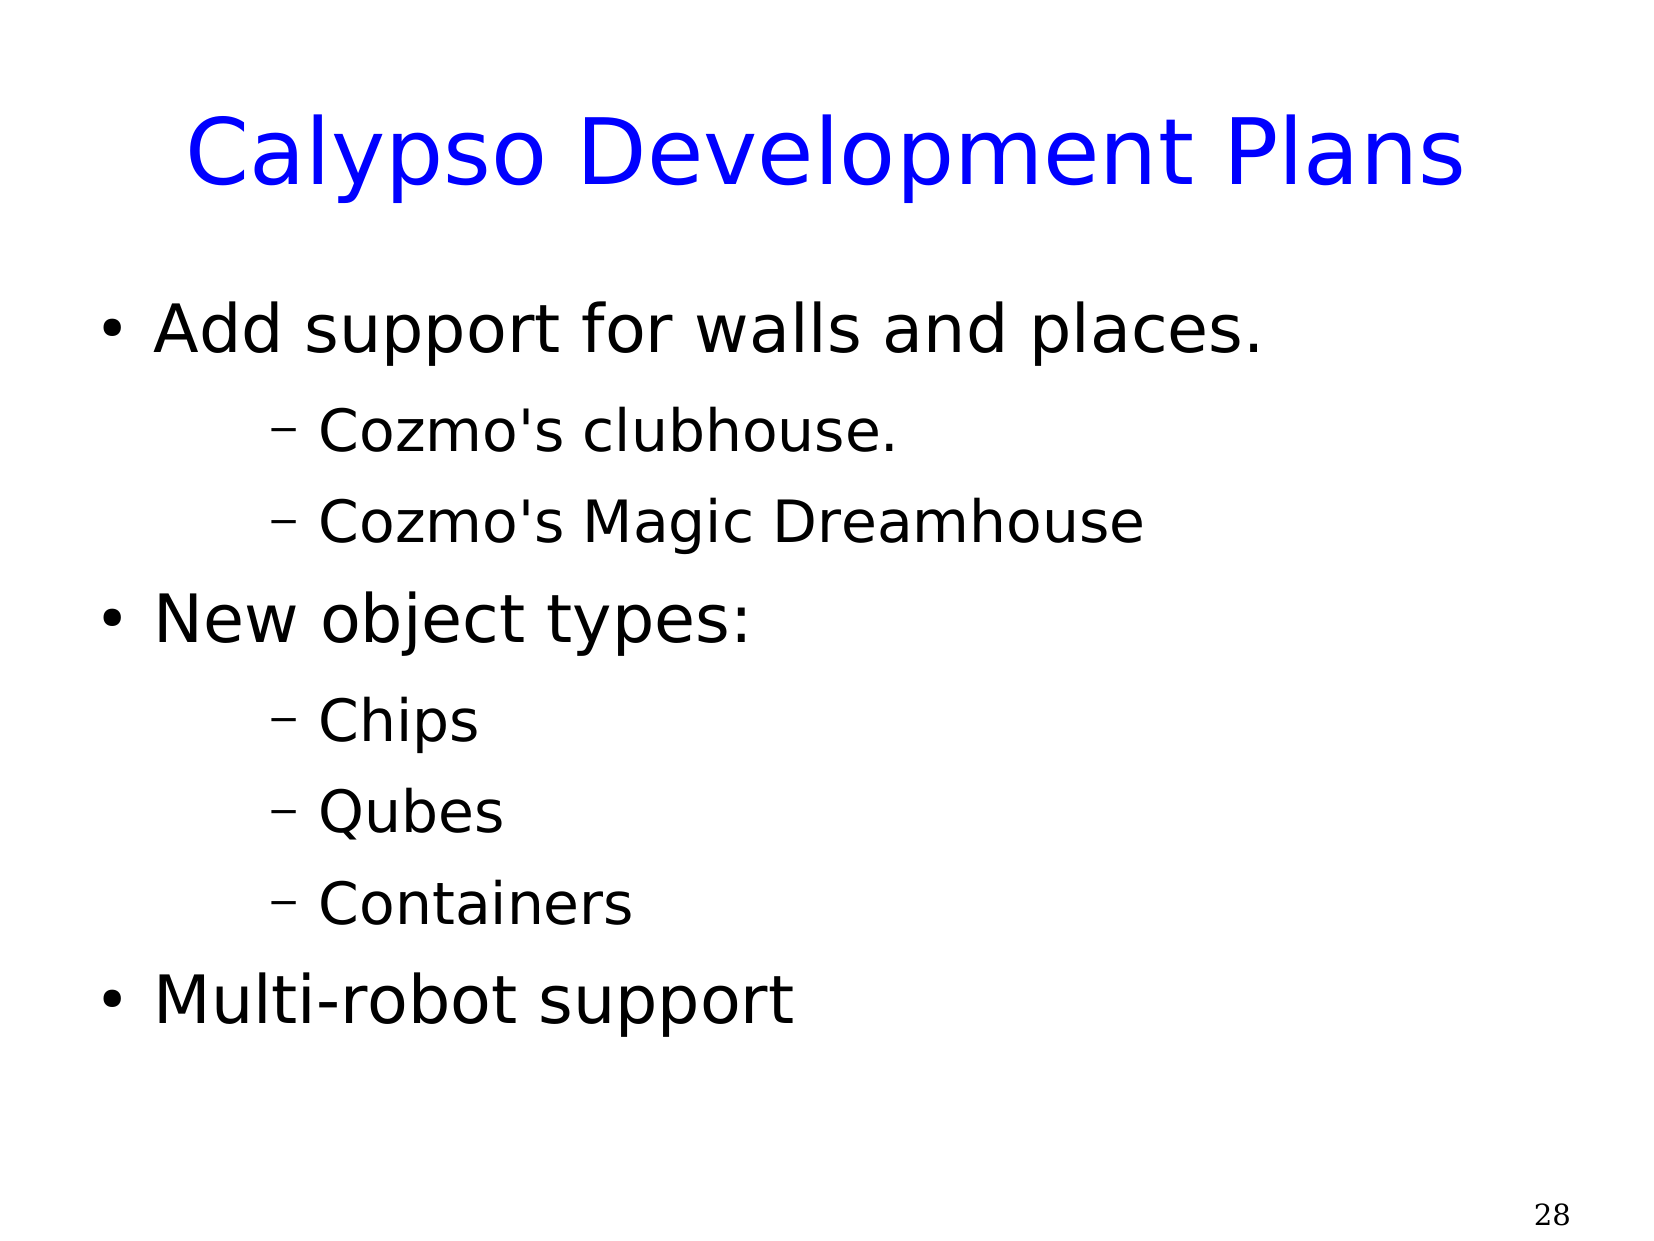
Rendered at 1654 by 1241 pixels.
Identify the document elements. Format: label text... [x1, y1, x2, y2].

list Add support for walls and places. Cozmo's clubhouse. Cozmo's Magic Dreamhouse New object types: Chips Qubes Containers Multi-robot support [82, 290, 1571, 1109]
title Calypso Development Plans [82, 49, 1571, 257]
